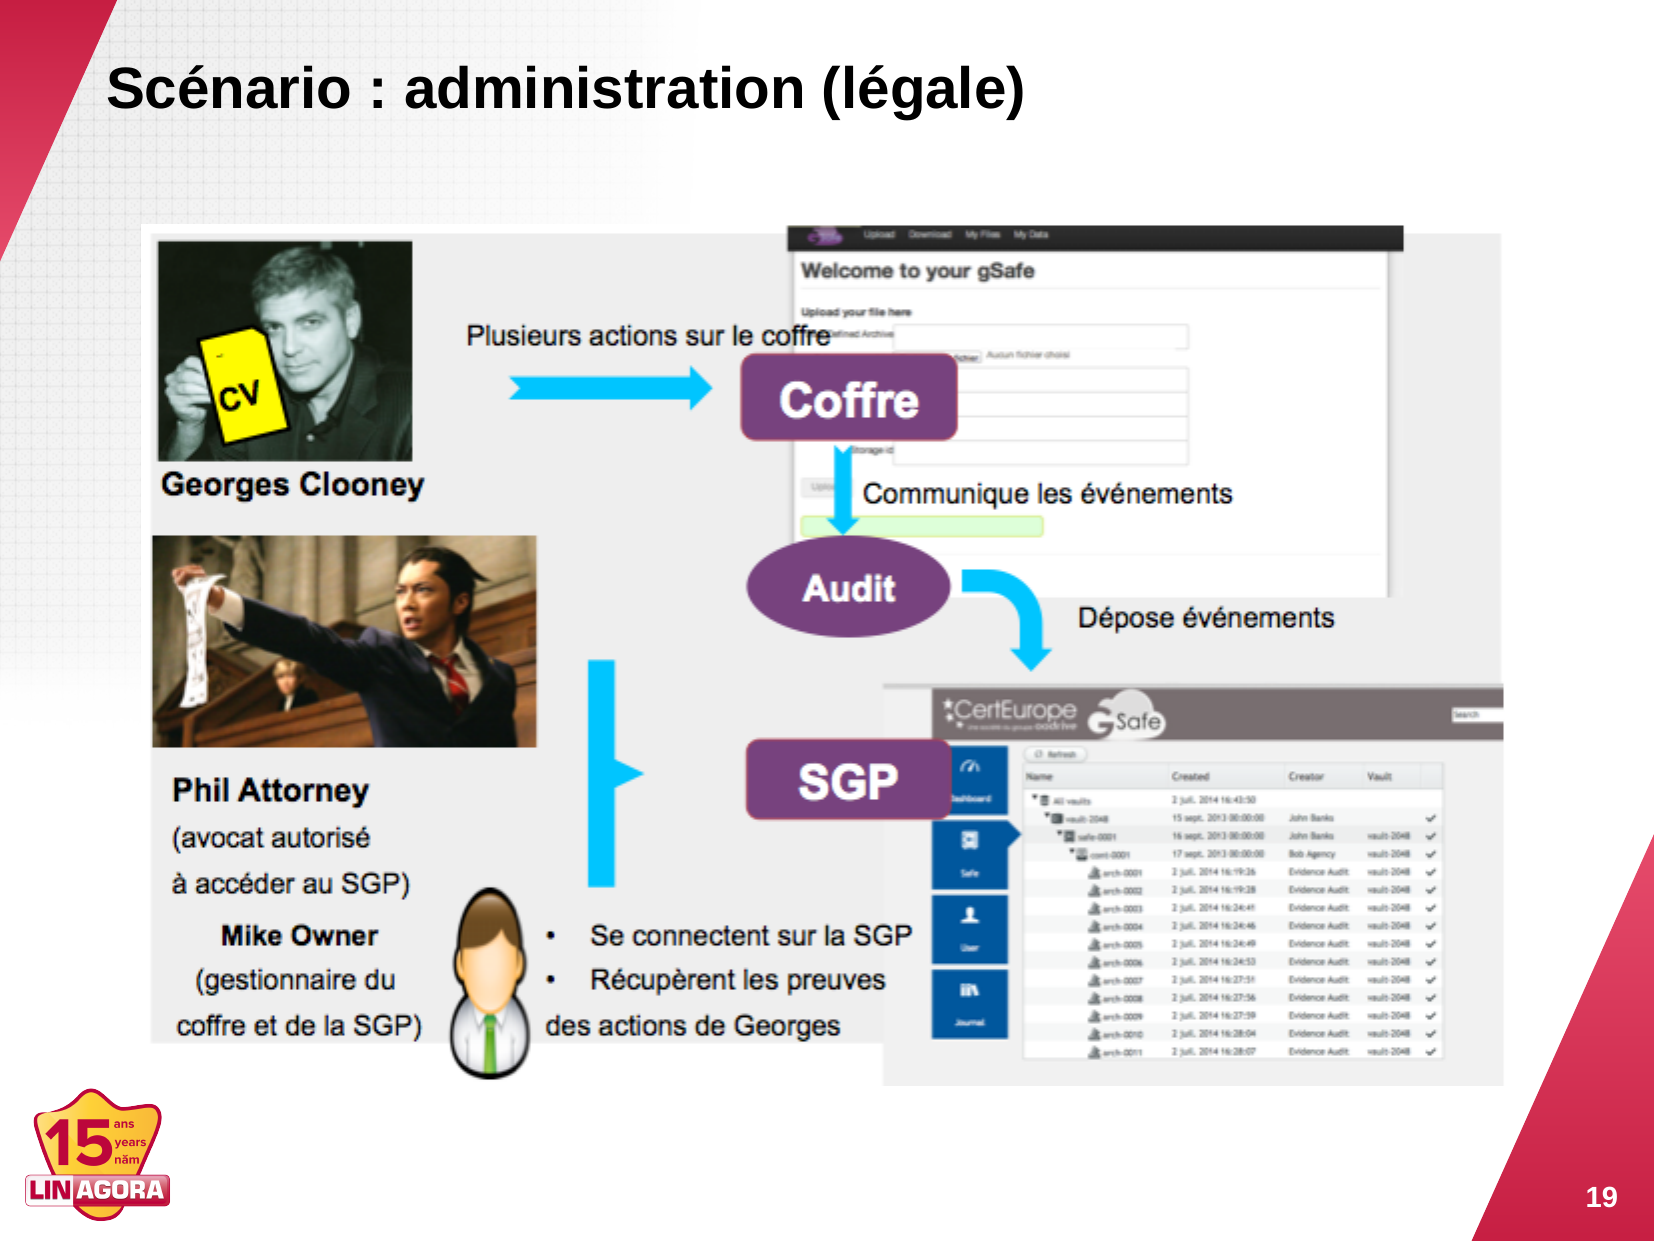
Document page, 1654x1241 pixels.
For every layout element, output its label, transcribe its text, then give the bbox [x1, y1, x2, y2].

title Scénario : administration (légale) [106, 0, 1571, 178]
picture [0, 28, 1506, 1229]
